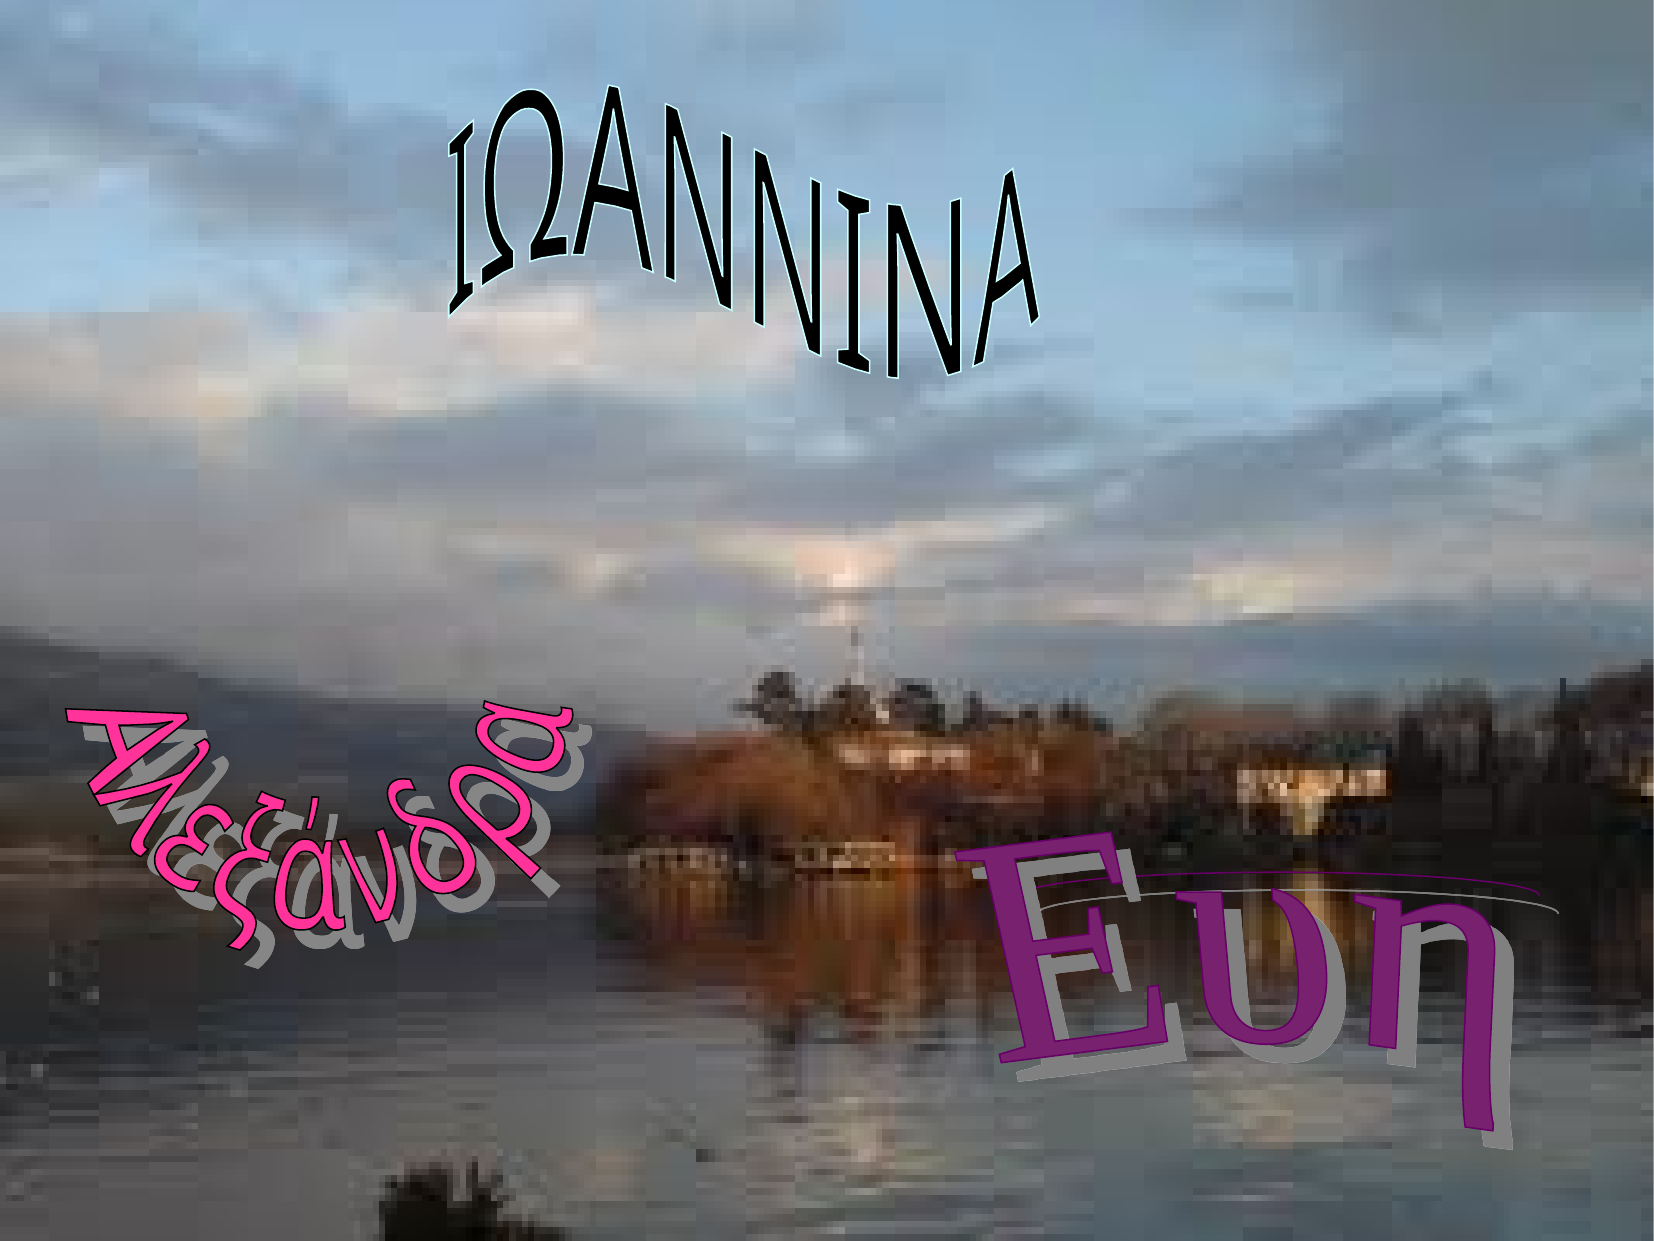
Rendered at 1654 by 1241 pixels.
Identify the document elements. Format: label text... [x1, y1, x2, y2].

text_box Ευη [1176, 888, 1327, 1045]
text_box Αλεξάνδρα [448, 765, 541, 879]
text_box ΙΩΑΝΝΙΝΑ [972, 168, 1040, 367]
text_box Αλεξάνδρα [274, 838, 346, 931]
text_box ΙΩΑΝΝΙΝΑ [754, 148, 821, 356]
text_box ΙΩΑΝΝΙΝΑ [837, 189, 870, 374]
text_box ΙΩΑΝΝΙΝΑ [448, 120, 474, 317]
picture [0, 0, 1654, 1241]
text_box Αλεξάνδρα [337, 828, 398, 923]
text_box ΙΩΑΝΝΙΝΑ [887, 198, 961, 379]
text_box Αλεξάνδρα [213, 791, 286, 951]
text_box Αλεξάνδρα [65, 708, 210, 857]
text_box Ευη [954, 832, 1168, 1063]
text_box Αλεξάνδρα [154, 804, 234, 892]
text_box ΙΩΑΝΝΙΝΑ [481, 89, 568, 288]
text_box Αλεξάνδρα [306, 796, 319, 830]
text_box ΙΩΑΝΝΙΝΑ [571, 85, 654, 273]
text_box Αλεξάνδρα [476, 700, 573, 773]
text_box ΙΩΑΝΝΙΝΑ [665, 103, 732, 311]
text_box Ευη [1354, 894, 1495, 1131]
text_box Αλεξάνδρα [387, 778, 476, 894]
